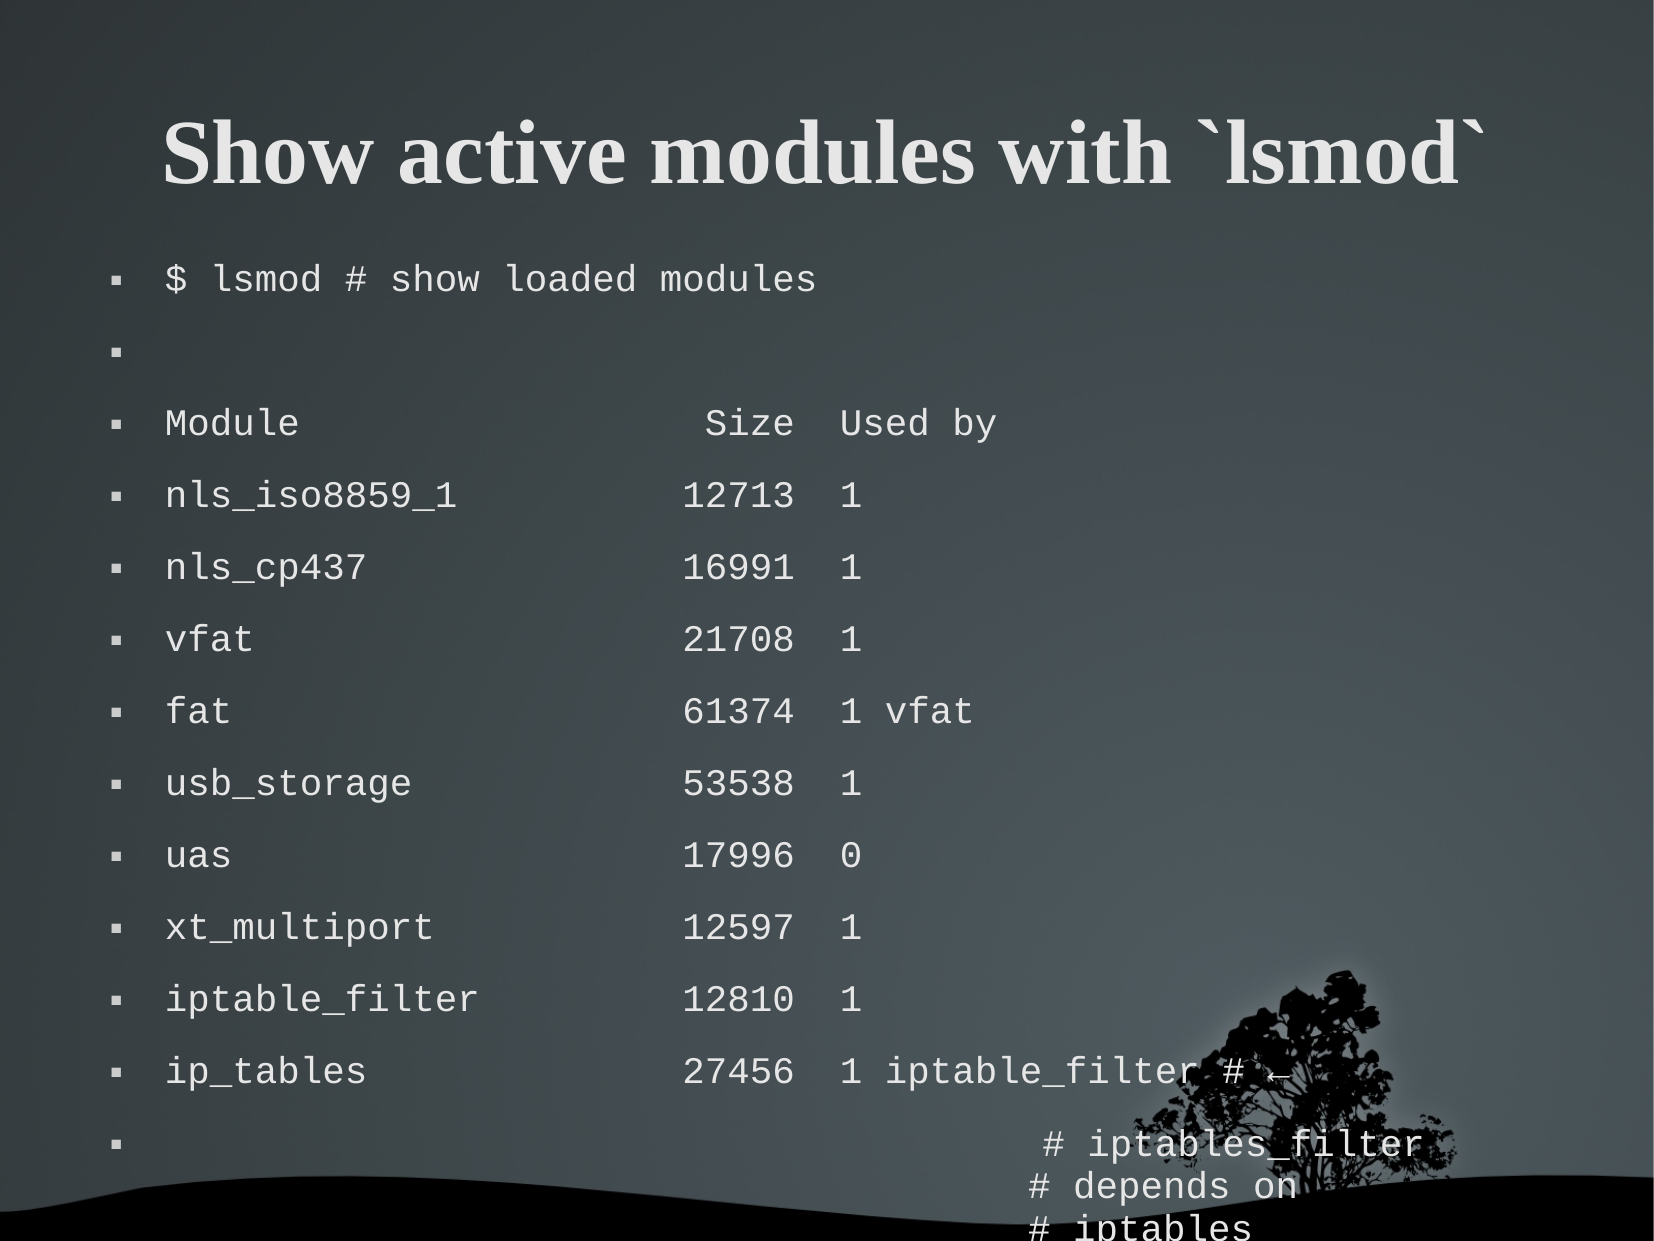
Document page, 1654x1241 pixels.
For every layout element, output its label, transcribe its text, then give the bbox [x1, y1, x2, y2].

title Show active modules with `lsmod` [82, 33, 1571, 273]
picture [0, 0, 1654, 1241]
list $ lsmod # show loaded modules Module Size Used by nls_iso8859_1 12713 1 nls_cp437 16991 1 vfat 21708 1 fat 61374 1 vfat usb_storage 53538 1 uas 17996 0 xt_multiport 12597 1 iptable_filter 12810 1 ip_tables 27456 1 iptable_filter # ← # iptables_filter # depends on # iptables x_tables 29581 3 xt_multiport,iptable_filter,ip_tables parport_pc 36959 0 ppdev 17113 0 binfmt_misc 17565 1 joydev 17606 0 [76, 260, 1565, 1241]
